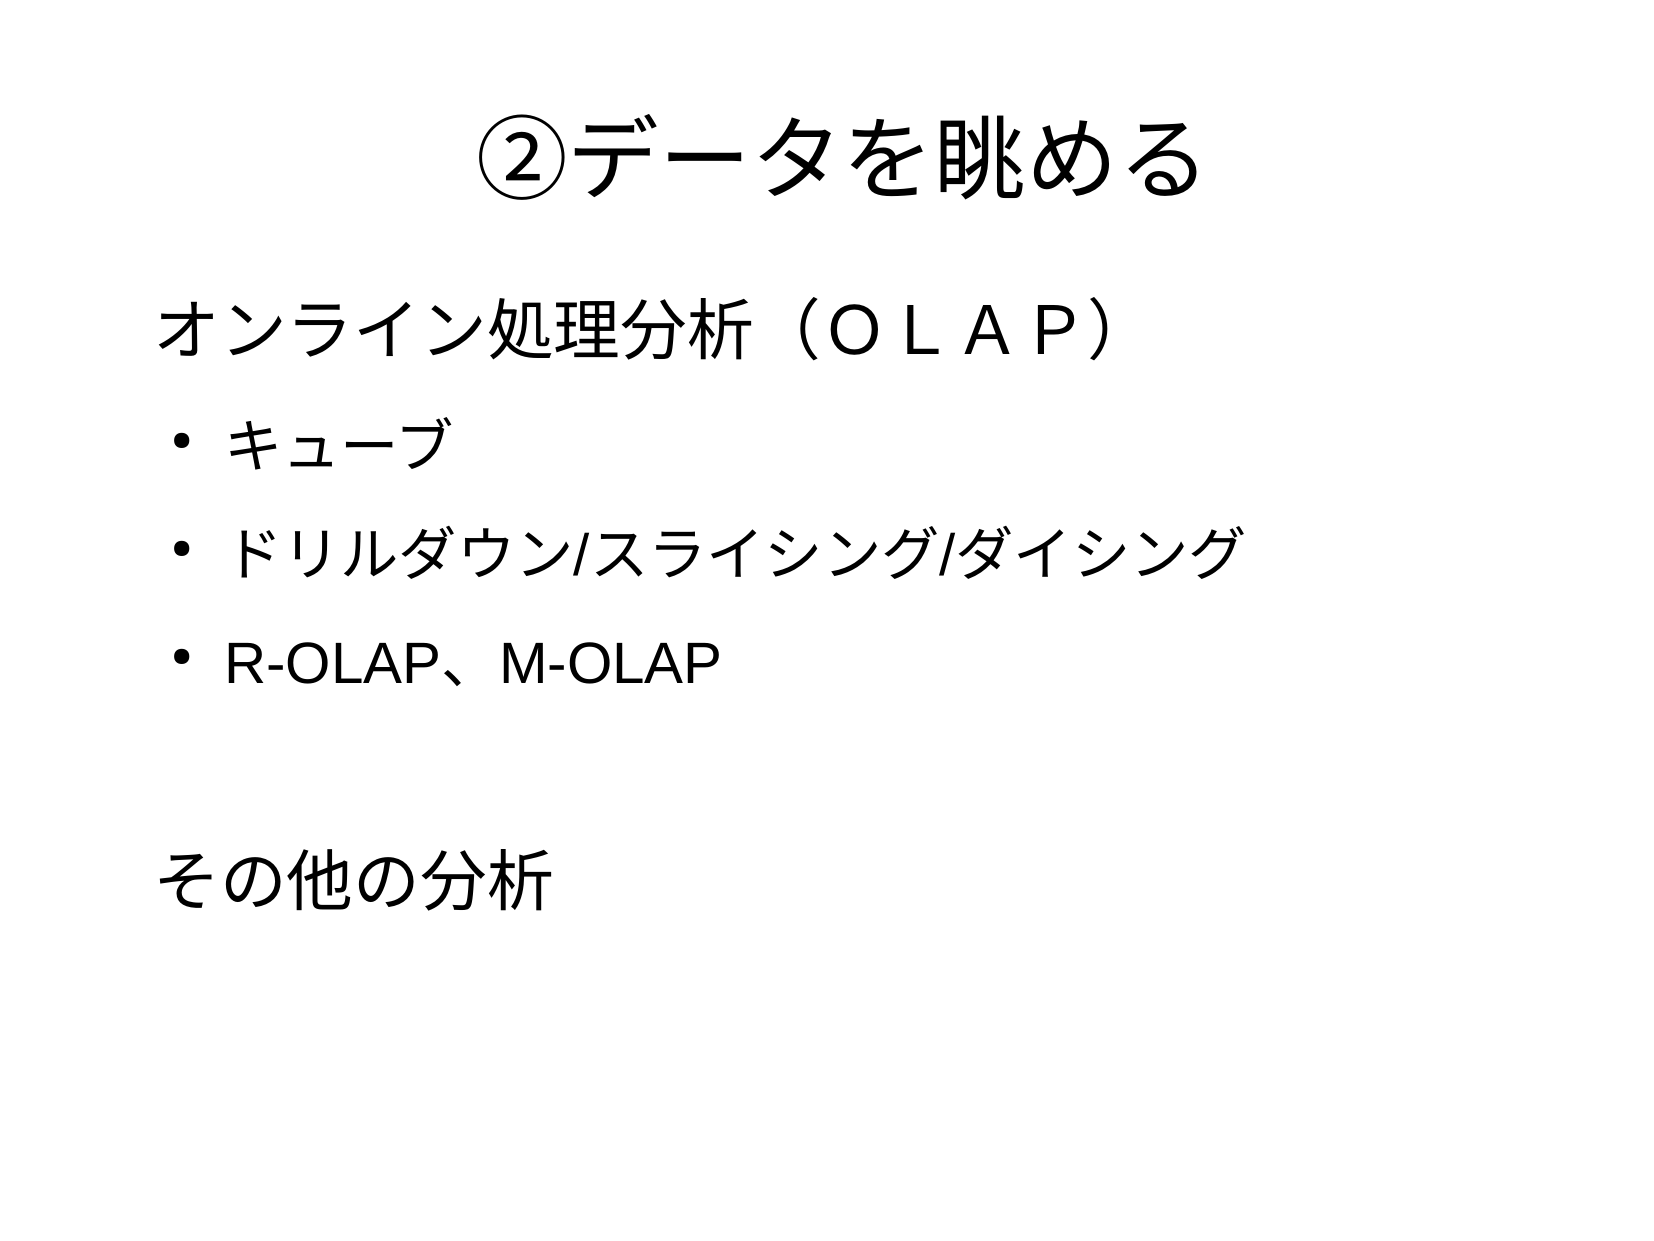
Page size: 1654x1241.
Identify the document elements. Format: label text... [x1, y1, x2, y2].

list オンライン処理分析（ＯＬＡＰ） キューブ ドリルダウン/スライシング/ダイシング R-OLAP、M-OLAP その他の分析 [82, 290, 1571, 1094]
title ②データを眺める [82, 49, 1571, 257]
